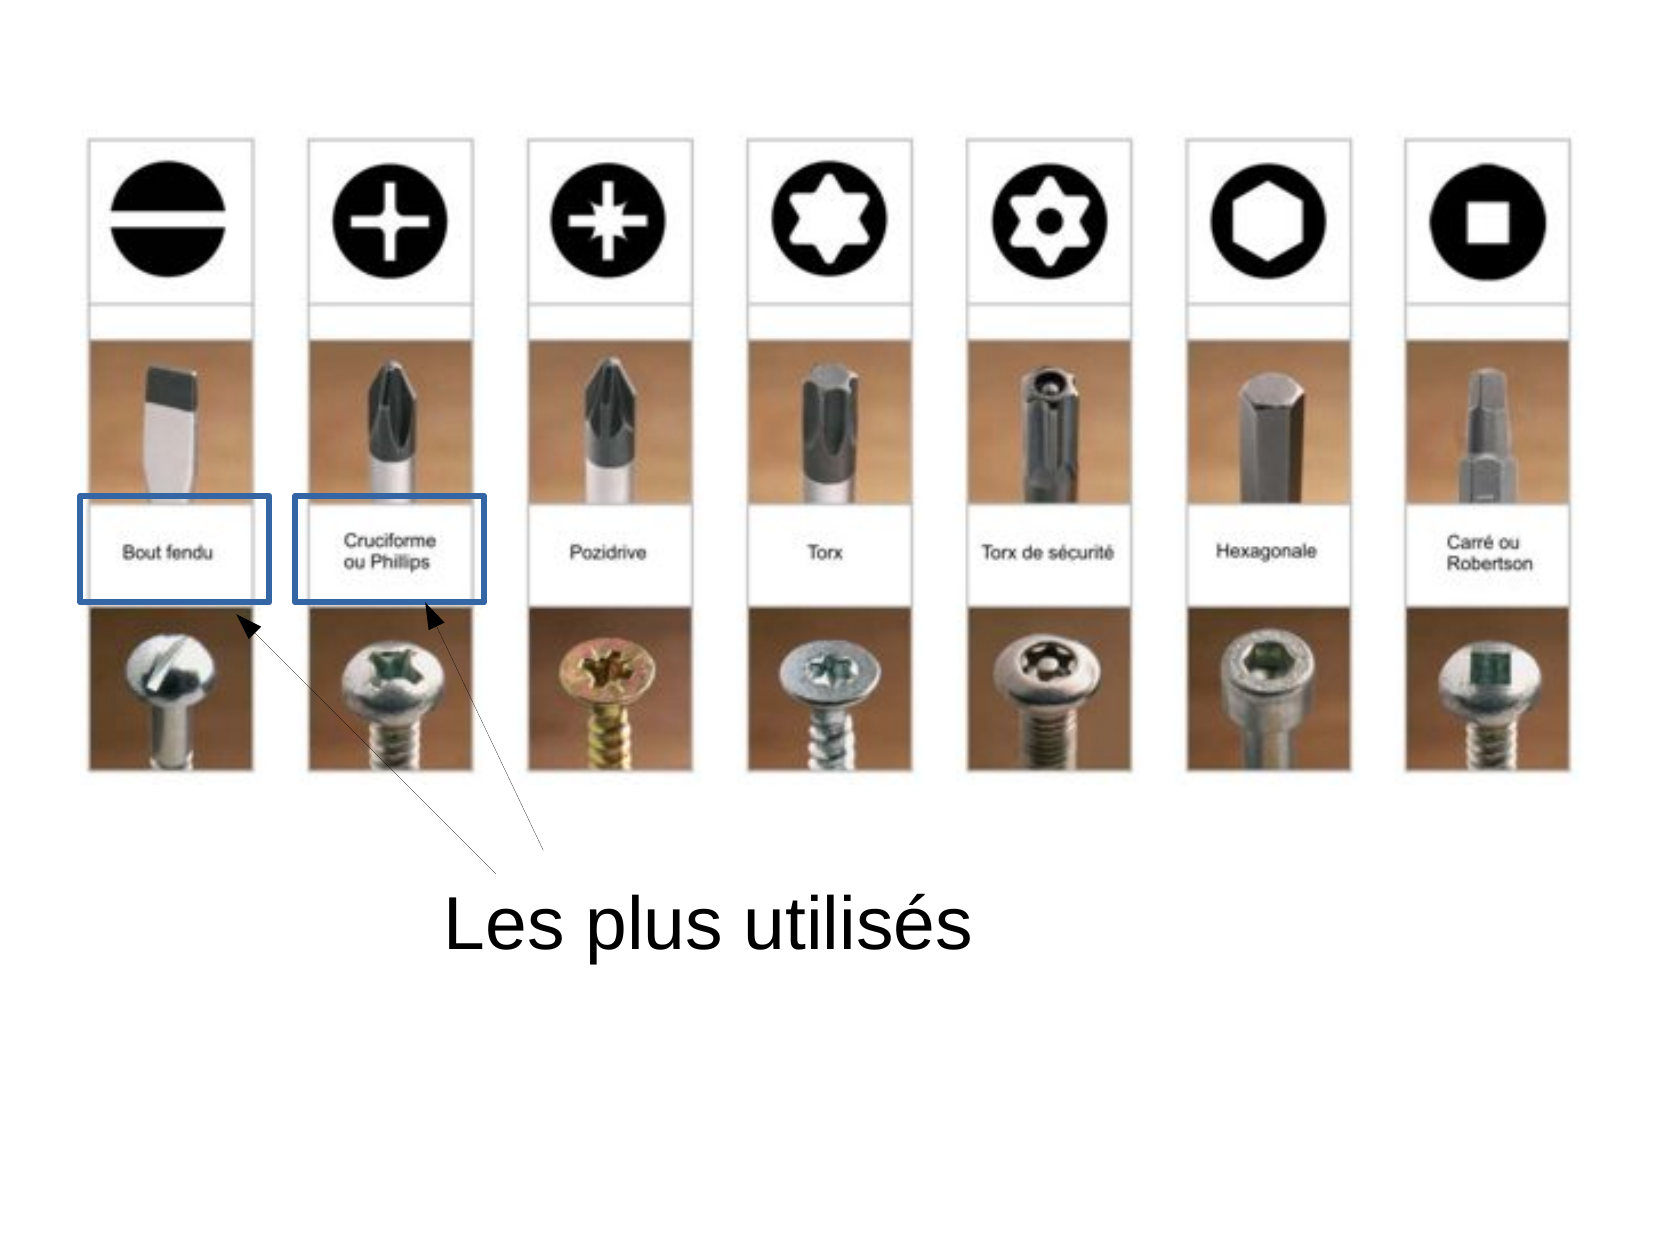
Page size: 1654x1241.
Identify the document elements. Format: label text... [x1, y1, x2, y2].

picture [298, 499, 481, 599]
text_box Les plus utilisés [307, 874, 1111, 973]
picture [83, 499, 266, 599]
picture [80, 129, 1583, 785]
